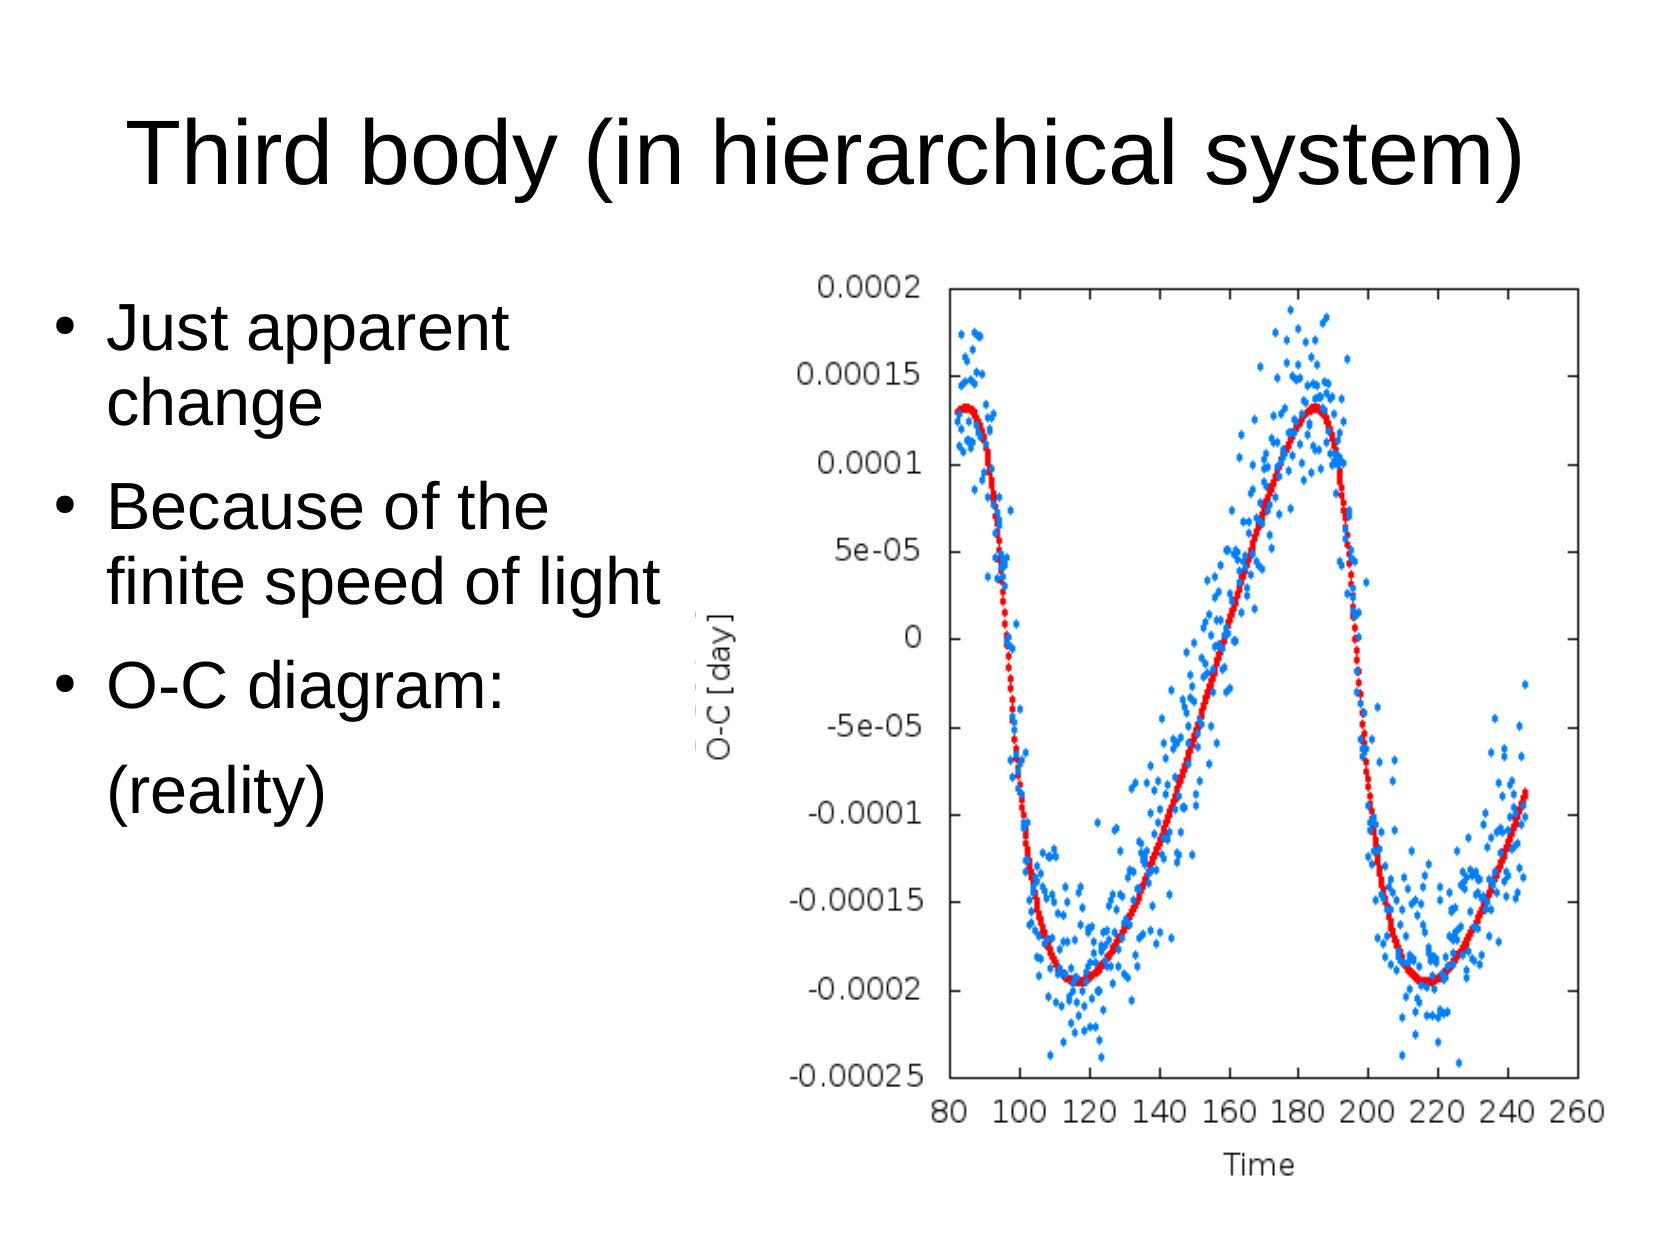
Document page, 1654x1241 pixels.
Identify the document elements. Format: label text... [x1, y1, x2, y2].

title Third body (in hierarchical system) [82, 49, 1571, 257]
list Just apparent change Because of the finite speed of light O-C diagram: (reality) [35, 290, 685, 1193]
picture [685, 241, 1642, 1193]
